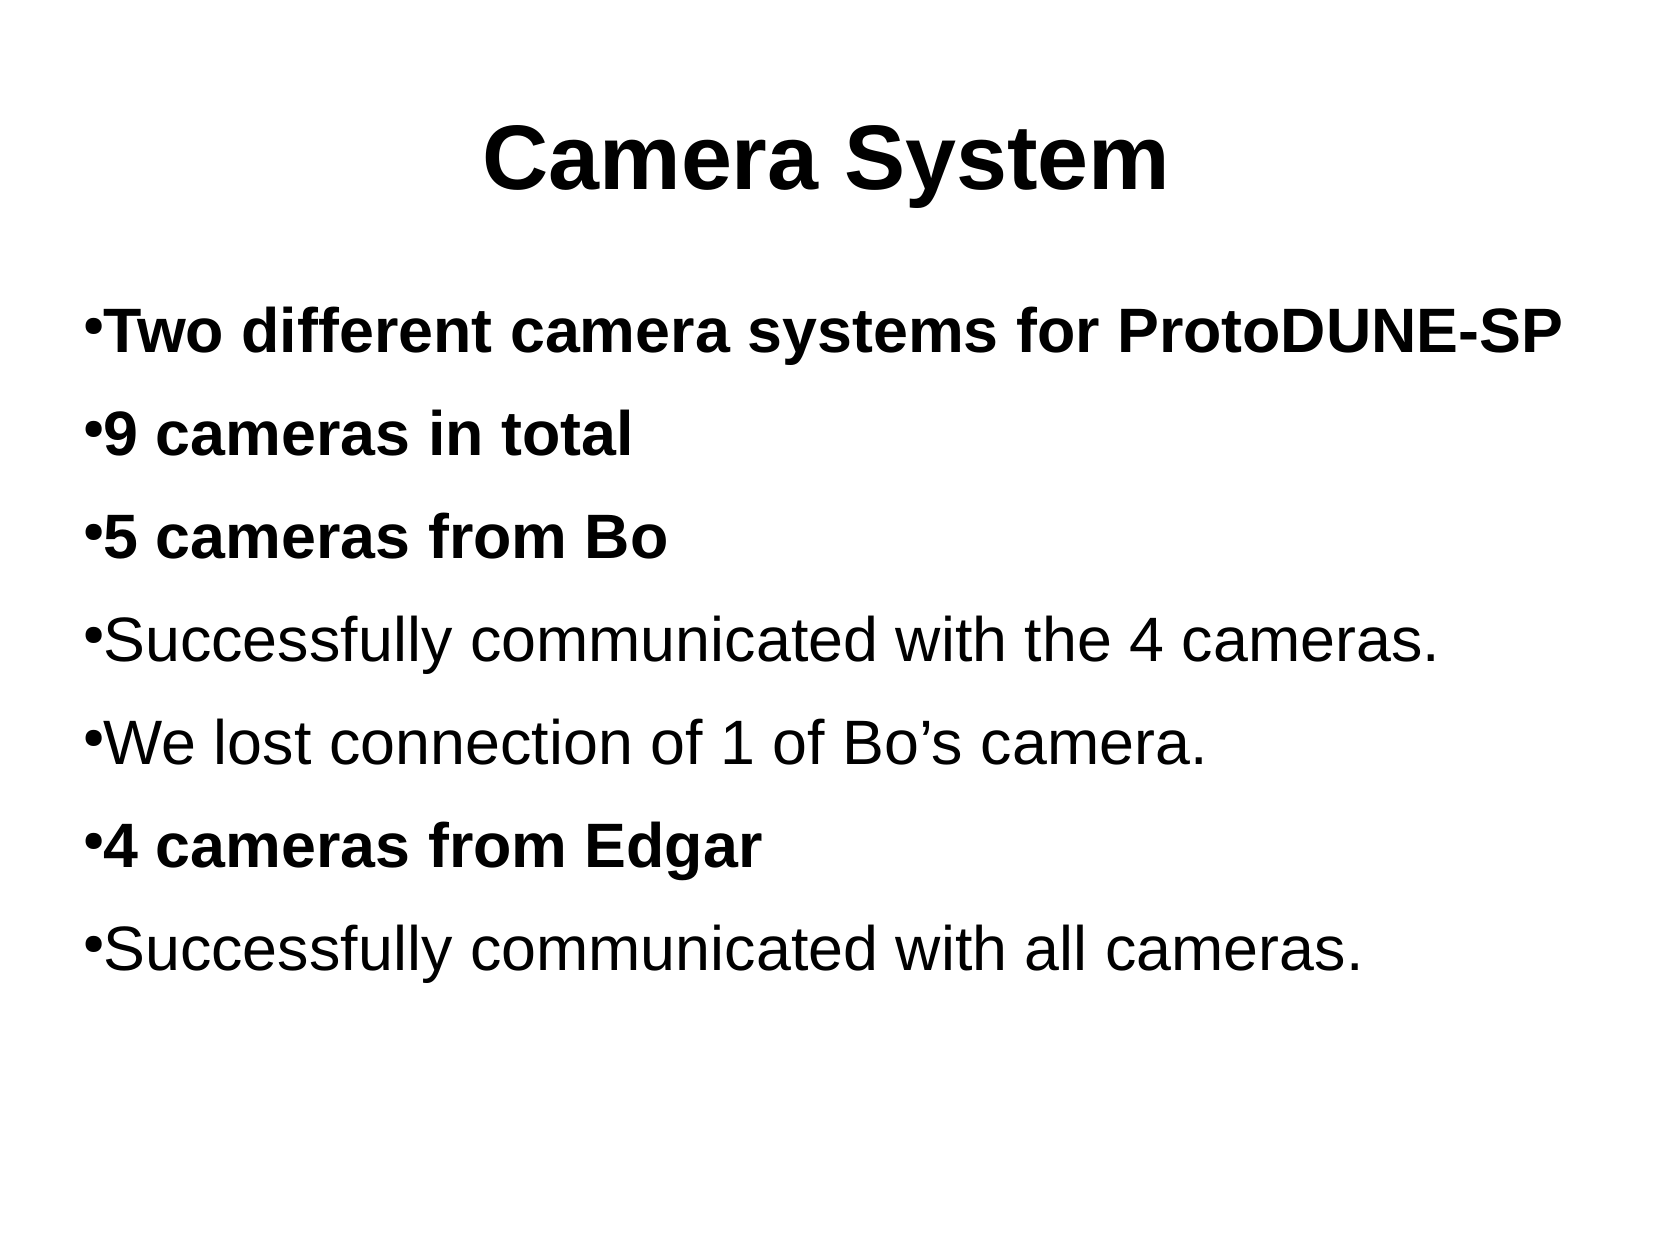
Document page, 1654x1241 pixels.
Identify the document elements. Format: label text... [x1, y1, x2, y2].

list Two different camera systems for ProtoDUNE-SP 9 cameras in total 5 cameras from Bo Successfully communicated with the 4 cameras. We lost connection of 1 of Bo’s camera. 4 cameras from Edgar Successfully communicated with all cameras. [82, 290, 1571, 1010]
title Camera System [82, 49, 1571, 257]
